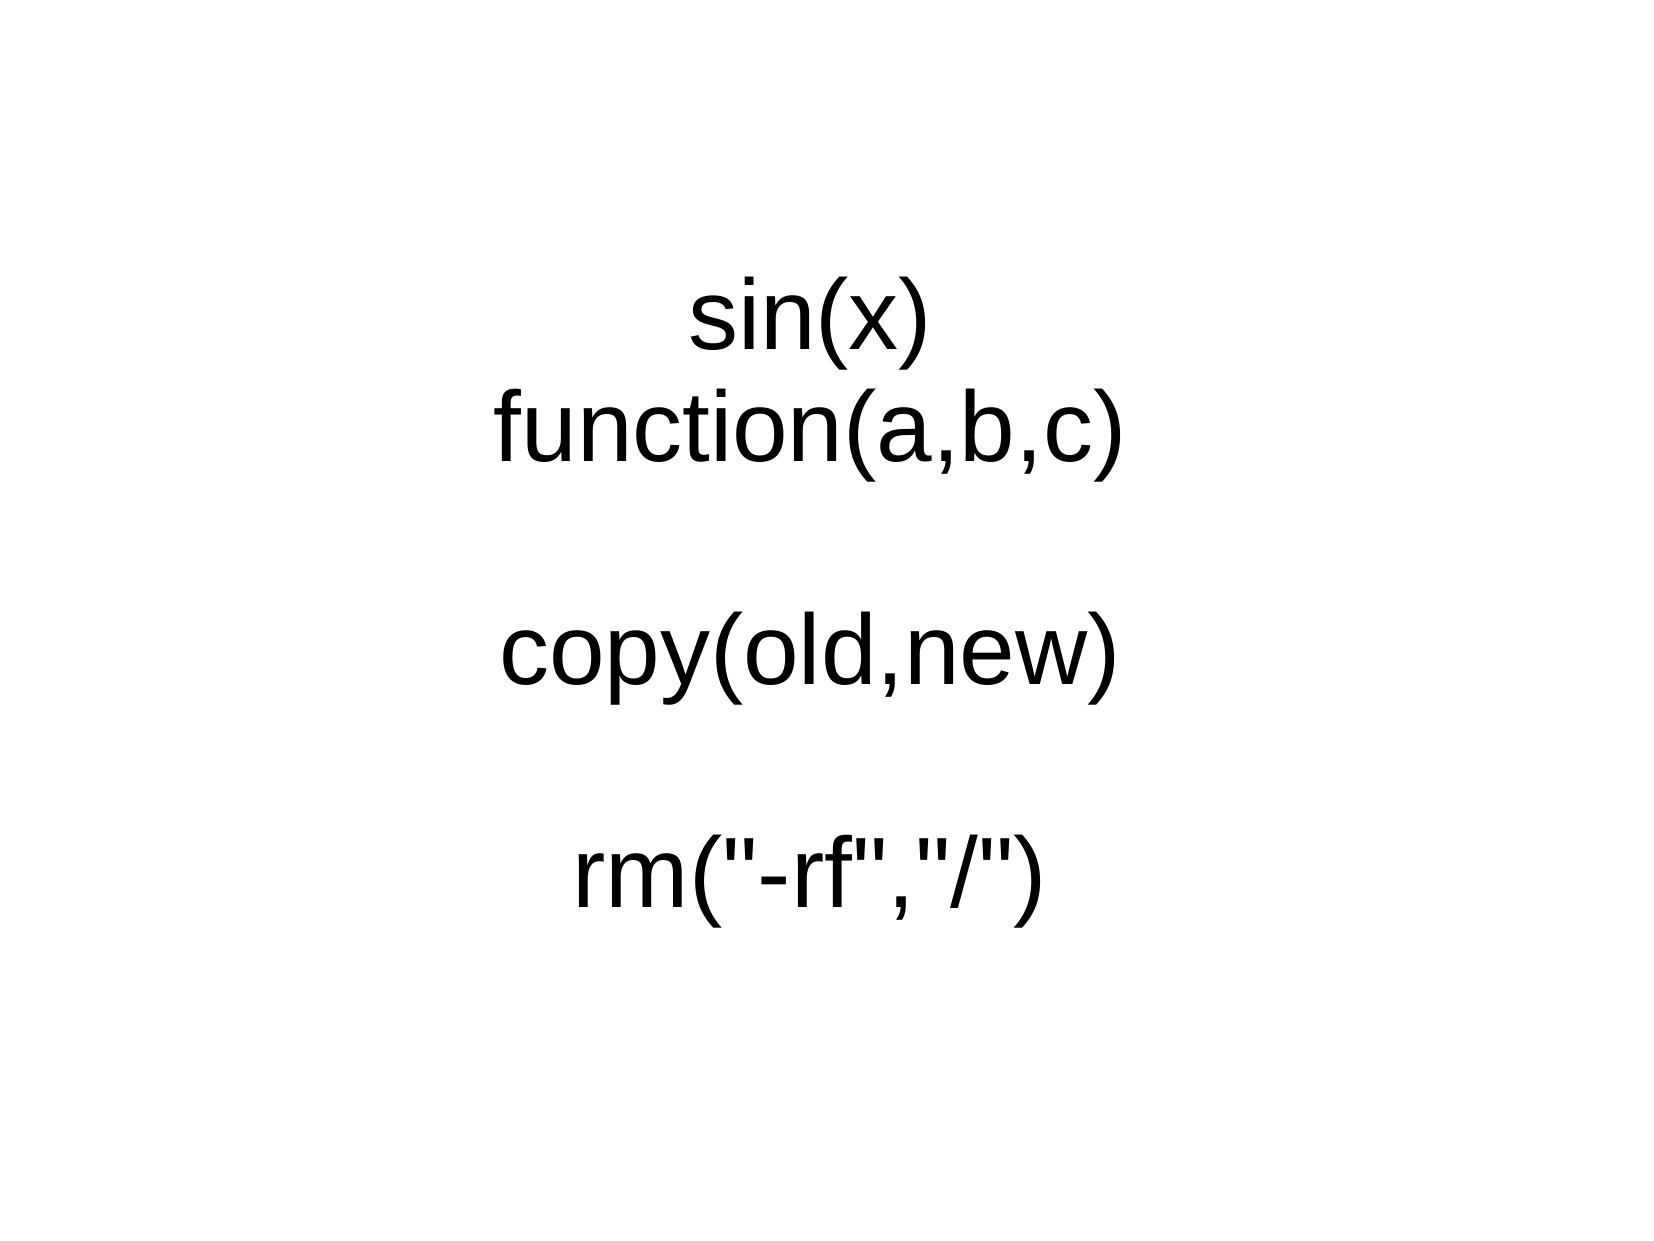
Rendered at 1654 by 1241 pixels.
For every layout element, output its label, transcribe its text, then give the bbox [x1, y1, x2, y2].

text_box sin(x) function(a,b,c) copy(old,new) rm("-rf","/") [82, 258, 1538, 1041]
